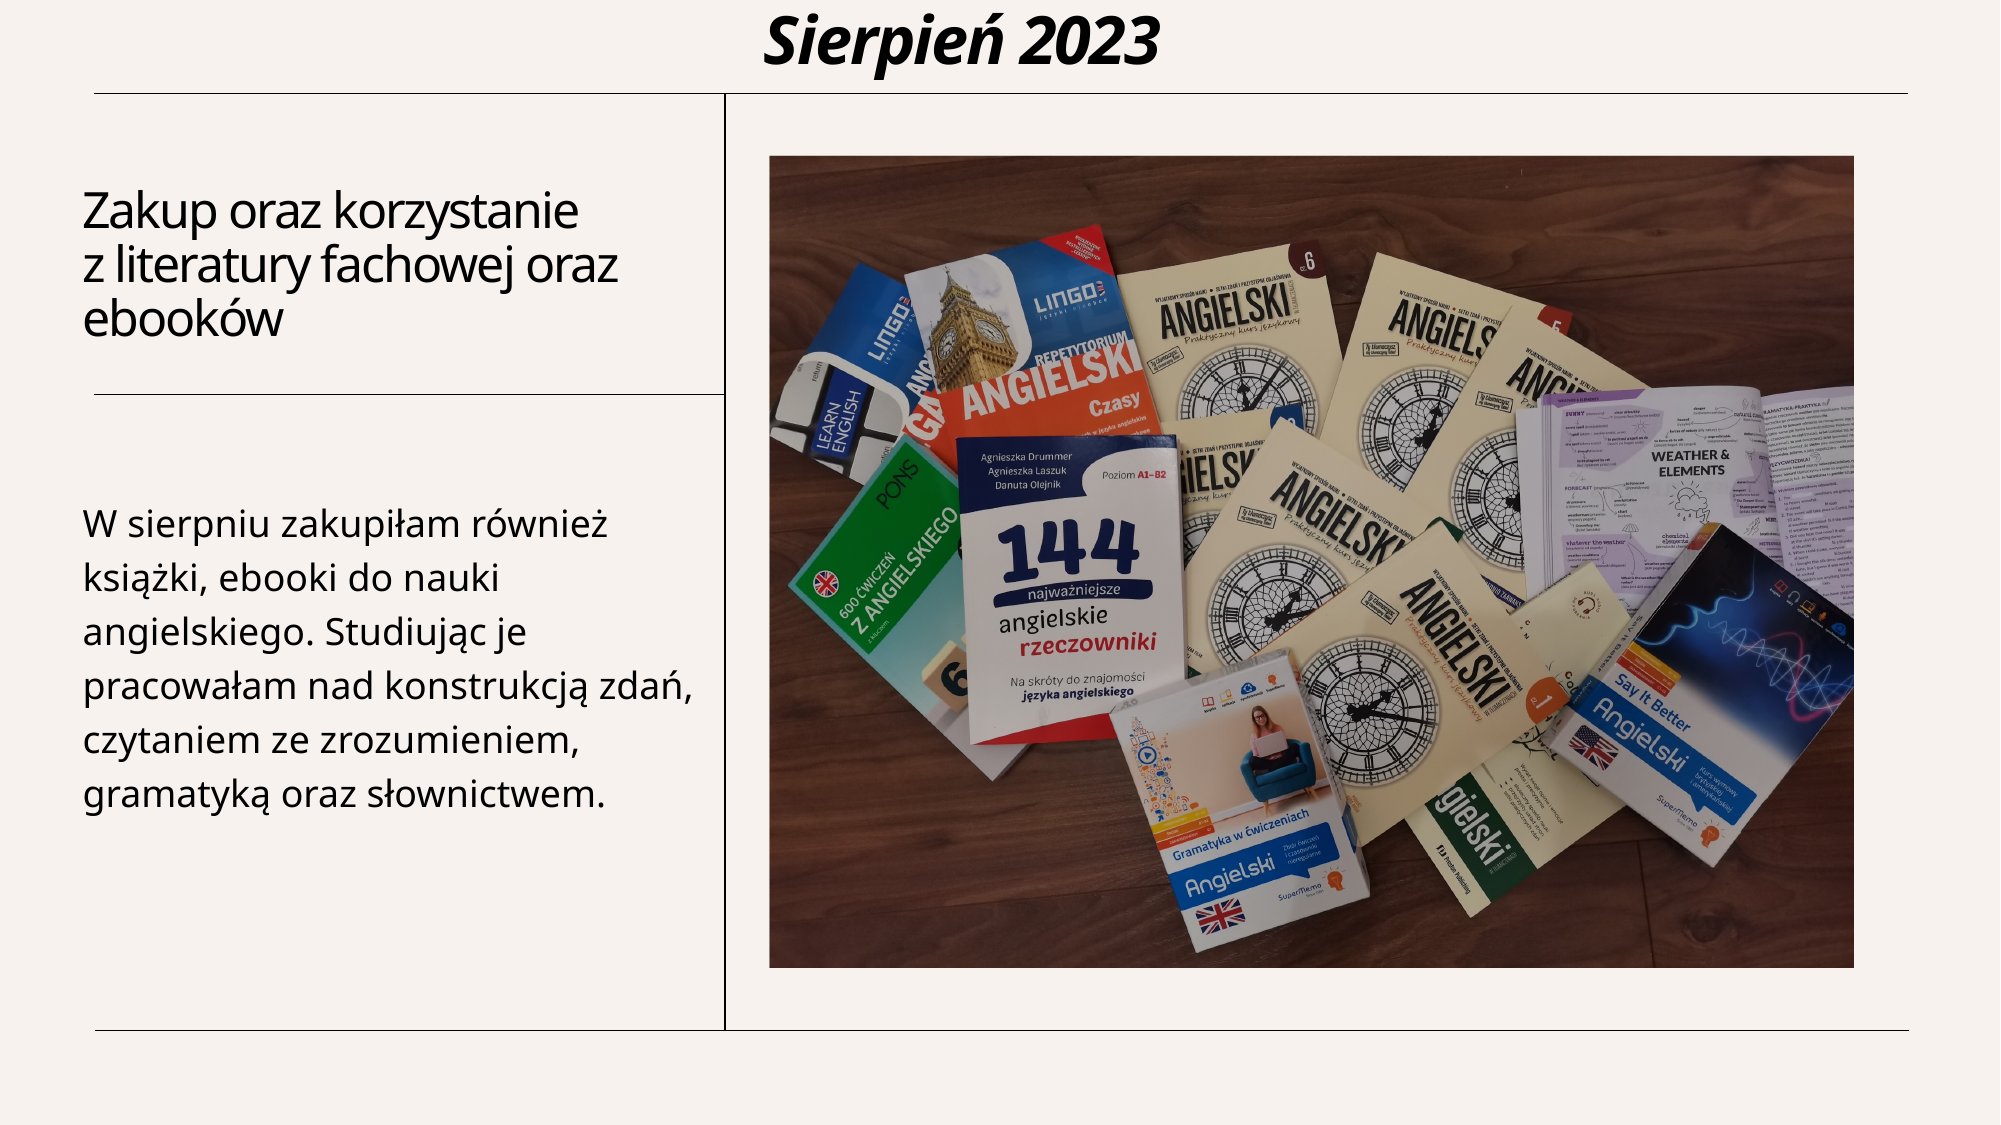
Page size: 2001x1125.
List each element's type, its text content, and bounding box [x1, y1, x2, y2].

text_box Zakup oraz korzystanie z literatury fachowej oraz ebooków [67, 178, 768, 314]
picture [769, 155, 1854, 969]
title Sierpień 2023 [749, 0, 1967, 155]
list W sierpniu zakupiłam również książki, ebooki do nauki angielskiego. Studiując je pracowałam nad konstrukcją zdań, czytaniem ze zrozumieniem, gramatyką oraz słownictwem. [67, 483, 720, 929]
